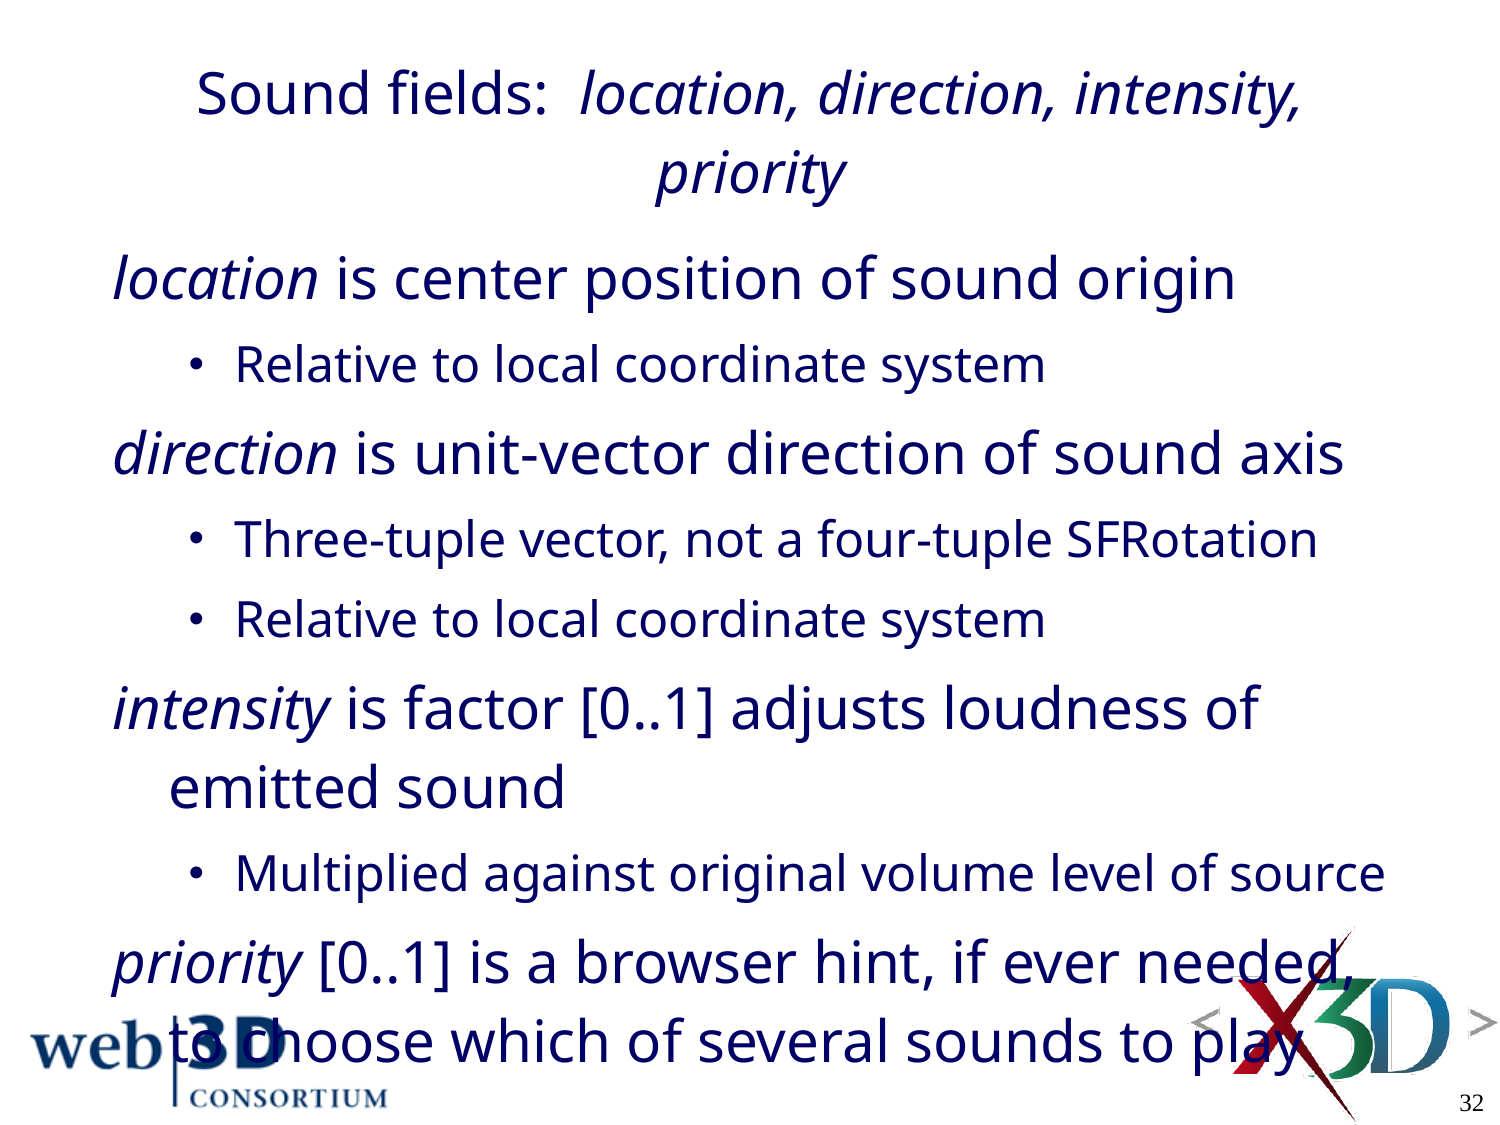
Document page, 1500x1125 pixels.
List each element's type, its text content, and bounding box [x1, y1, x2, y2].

list location is center position of sound origin Relative to local coordinate system direction is unit-vector direction of sound axis Three-tuple vector, not a four-tuple SFRotation Relative to local coordinate system intensity is factor [0..1] adjusts loudness of emitted sound Multiplied against original volume level of source priority [0..1] is a browser hint, if ever needed, to choose which of several sounds to play [112, 237, 1388, 1079]
picture [12, 998, 413, 1118]
picture [1187, 926, 1500, 1125]
title Sound fields: location, direction, intensity, priority [94, 44, 1408, 218]
